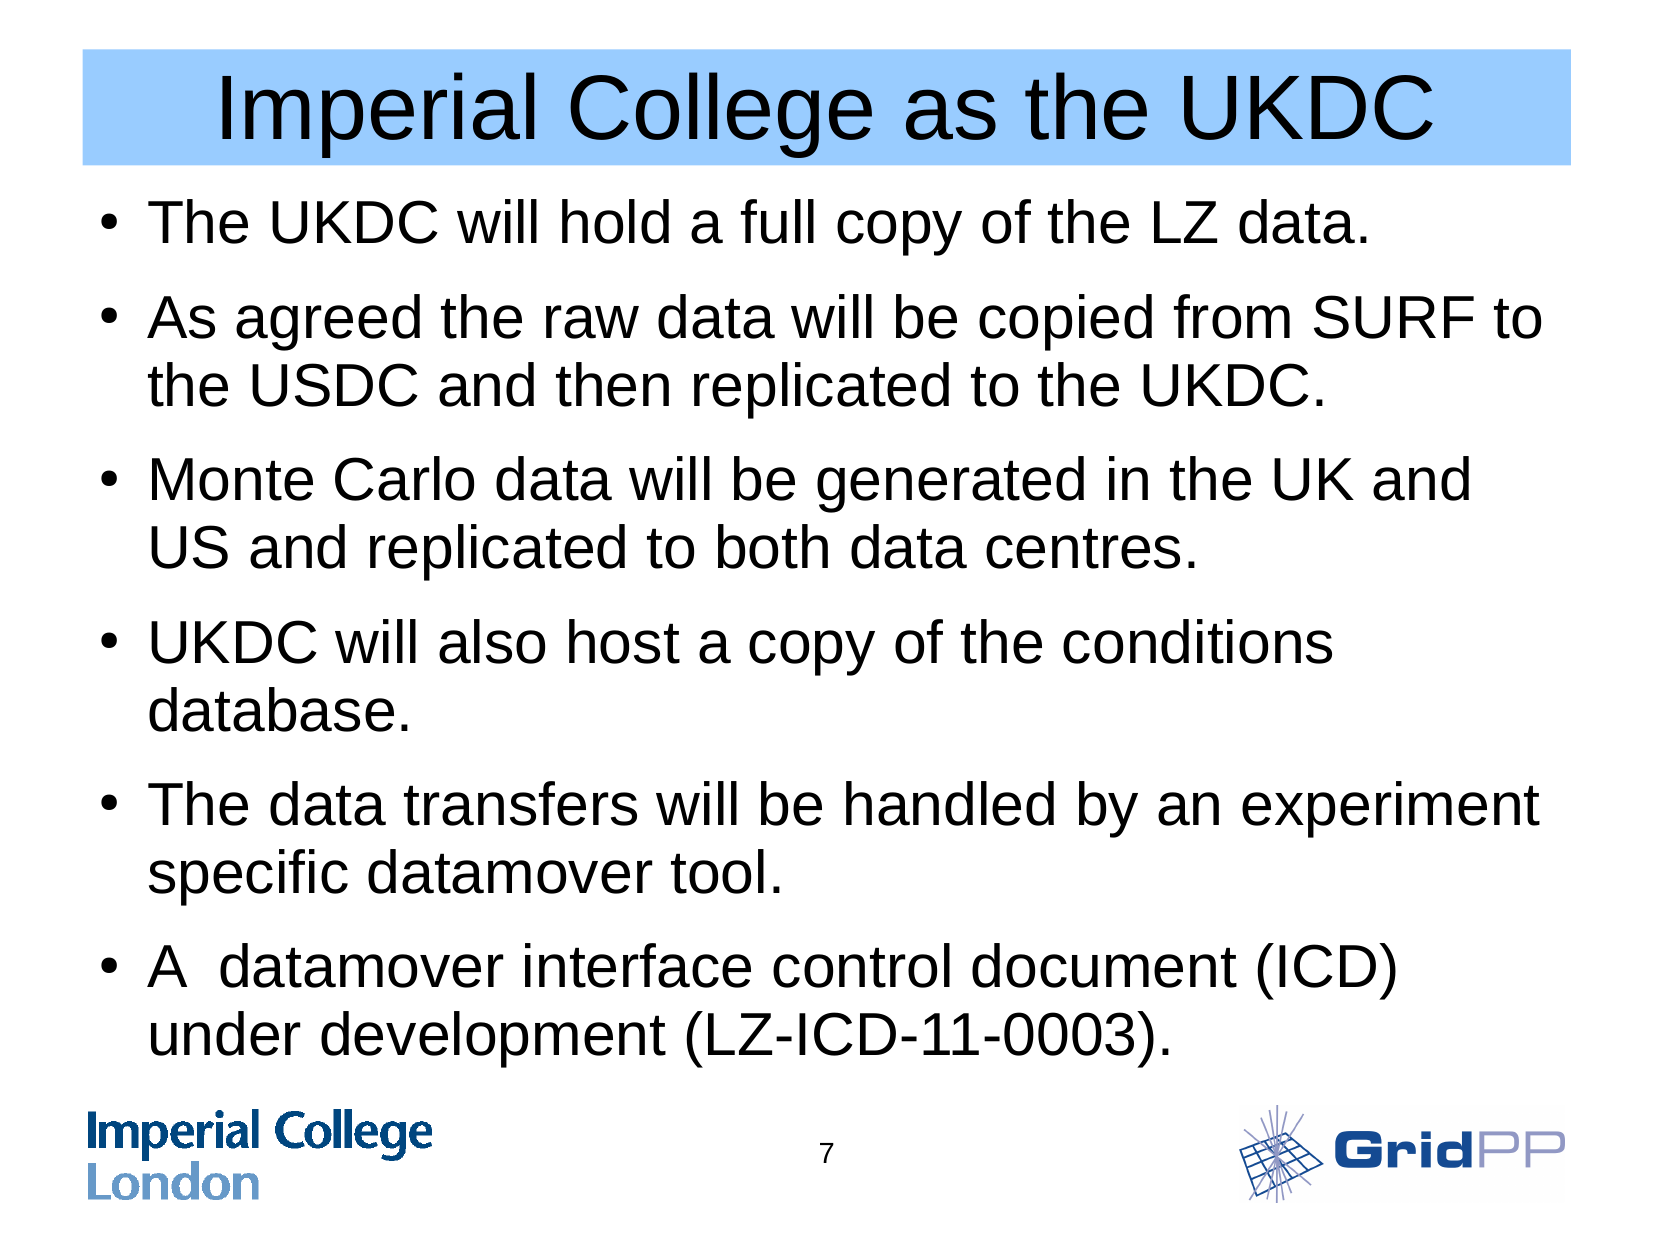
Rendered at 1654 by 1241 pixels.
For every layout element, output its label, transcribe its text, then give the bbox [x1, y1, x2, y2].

title Imperial College as the UKDC [82, 49, 1571, 166]
picture [88, 1109, 432, 1200]
list The UKDC will hold a full copy of the LZ data. As agreed the raw data will be copied from SURF to the USDC and then replicated to the UKDC. Monte Carlo data will be generated in the UK and US and replicated to both data centres. UKDC will also host a copy of the conditions database. The data transfers will be handled by an experiment specific datamover tool. A datamover interface control document (ICD) under development (LZ-ICD-11-0003). [82, 188, 1571, 1075]
picture [1239, 1105, 1565, 1203]
